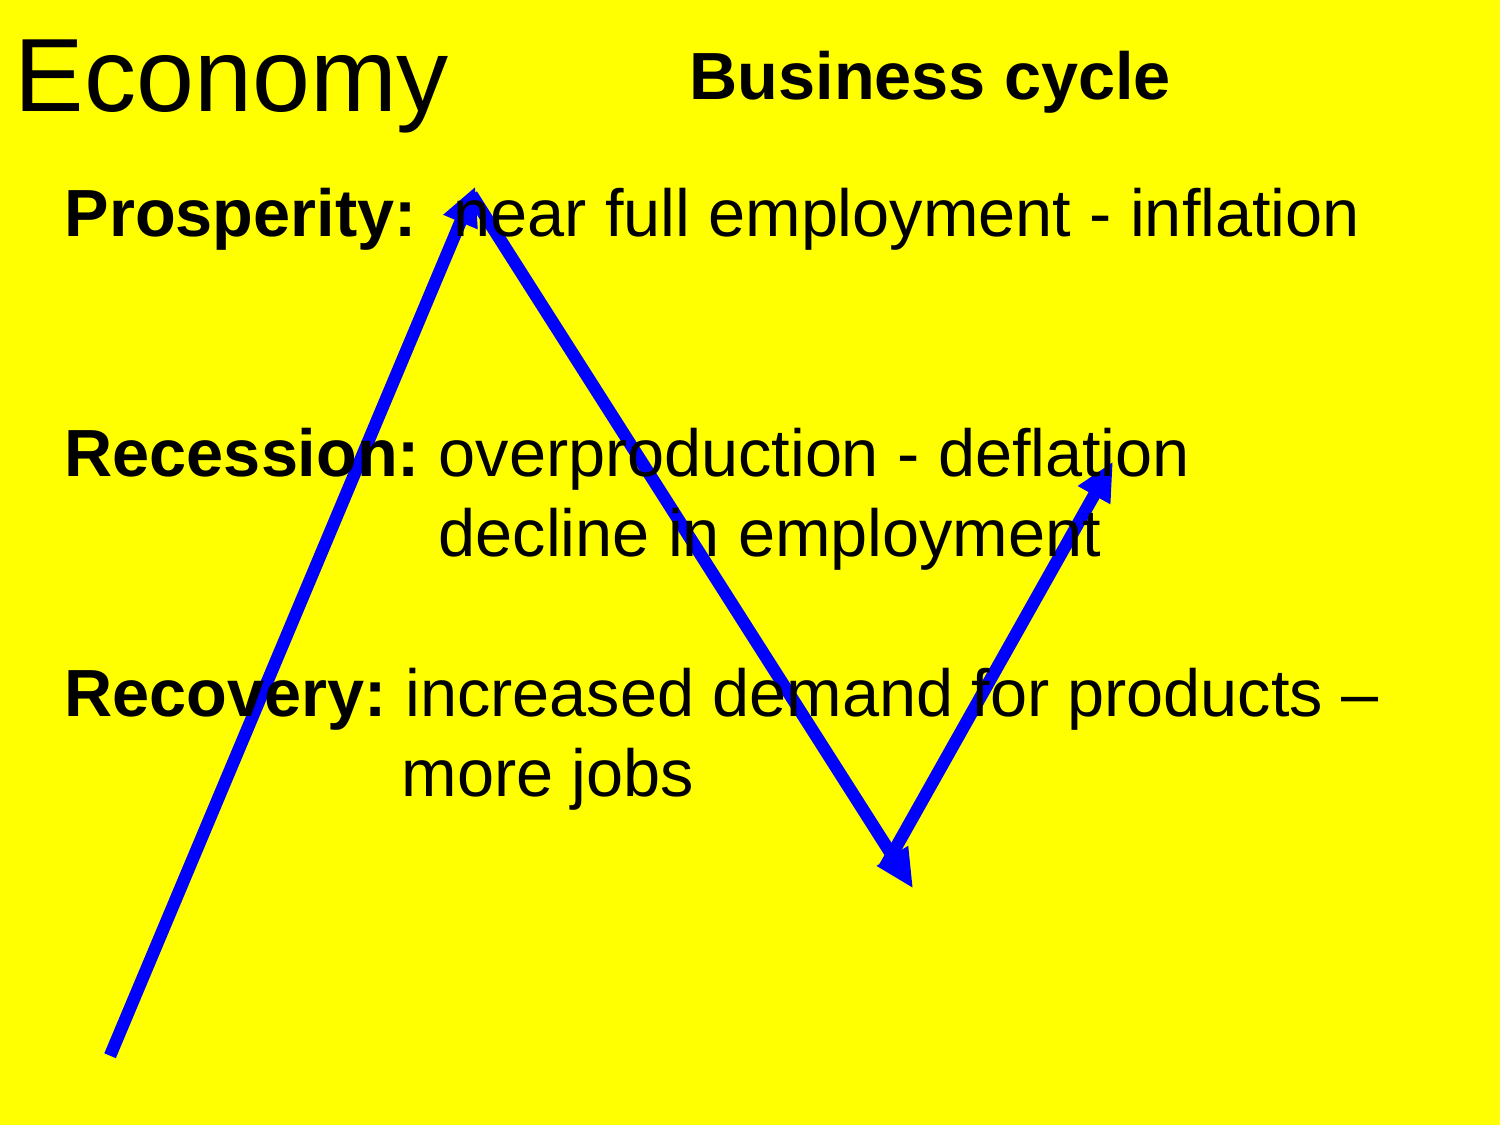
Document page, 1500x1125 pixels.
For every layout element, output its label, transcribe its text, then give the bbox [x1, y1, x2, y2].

text_box Economy [0, 0, 465, 141]
text_box Business cycle [674, 24, 1186, 121]
text_box Prosperity: near full employment - inflation Recession: overproduction - deflation decline in employment Recovery: increased demand for products – more jobs [50, 162, 1431, 898]
